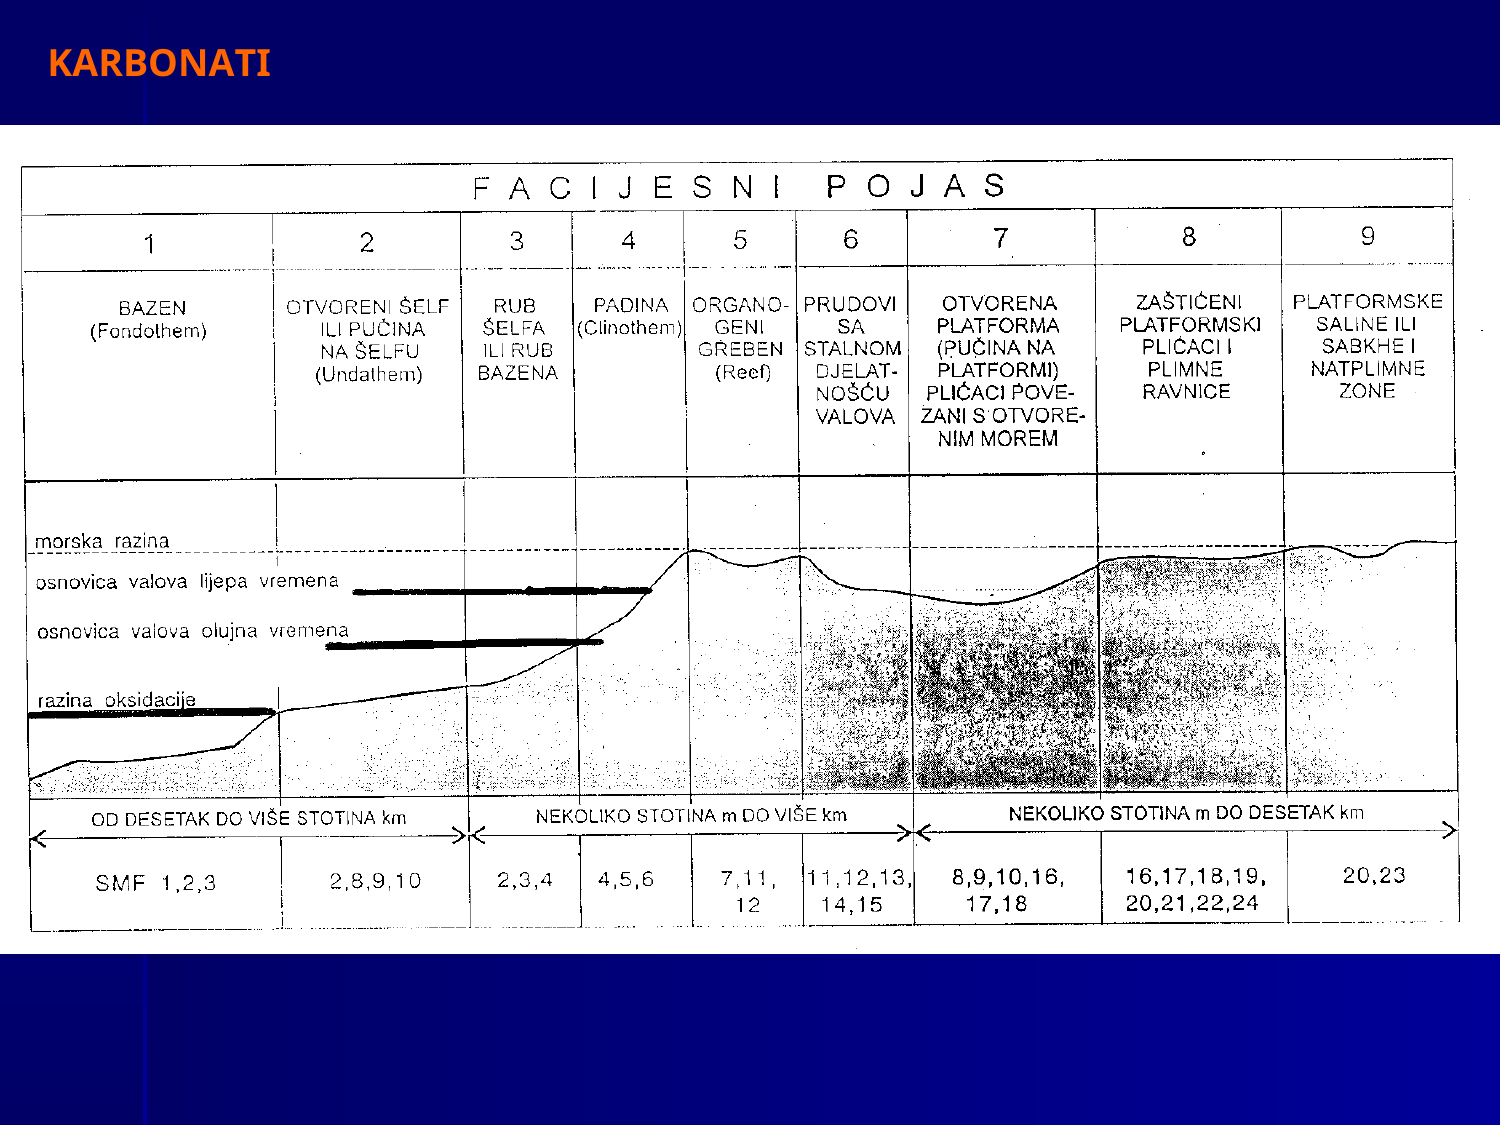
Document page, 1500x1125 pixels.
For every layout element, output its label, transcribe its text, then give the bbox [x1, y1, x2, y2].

picture [0, 125, 1500, 954]
text_box KARBONATI [32, 30, 286, 92]
